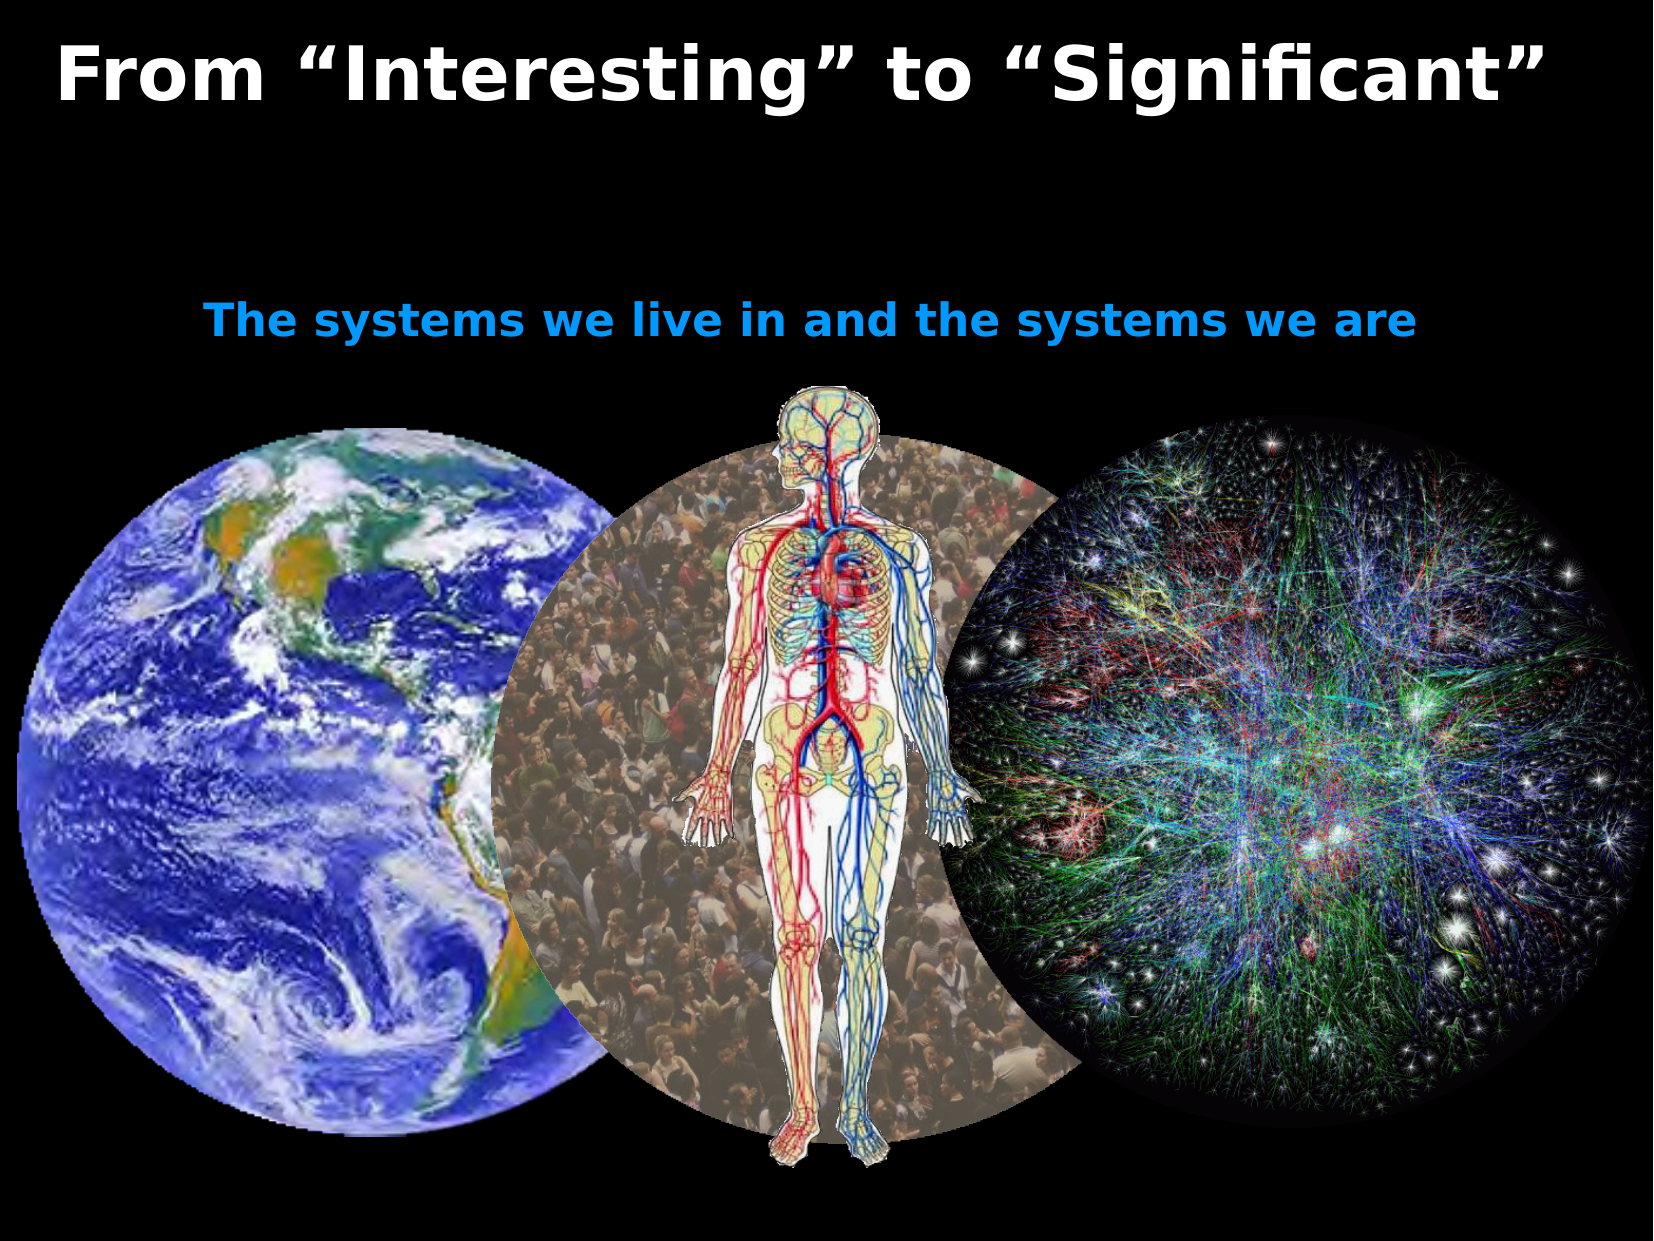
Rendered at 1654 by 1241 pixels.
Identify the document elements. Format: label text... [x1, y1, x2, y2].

picture [17, 386, 1653, 1168]
text_box The systems we live in and the systems we are [188, 286, 1477, 388]
text_box From “Interesting” to “Significant” [39, 23, 1632, 163]
text_box [0, 0, 1653, 1241]
